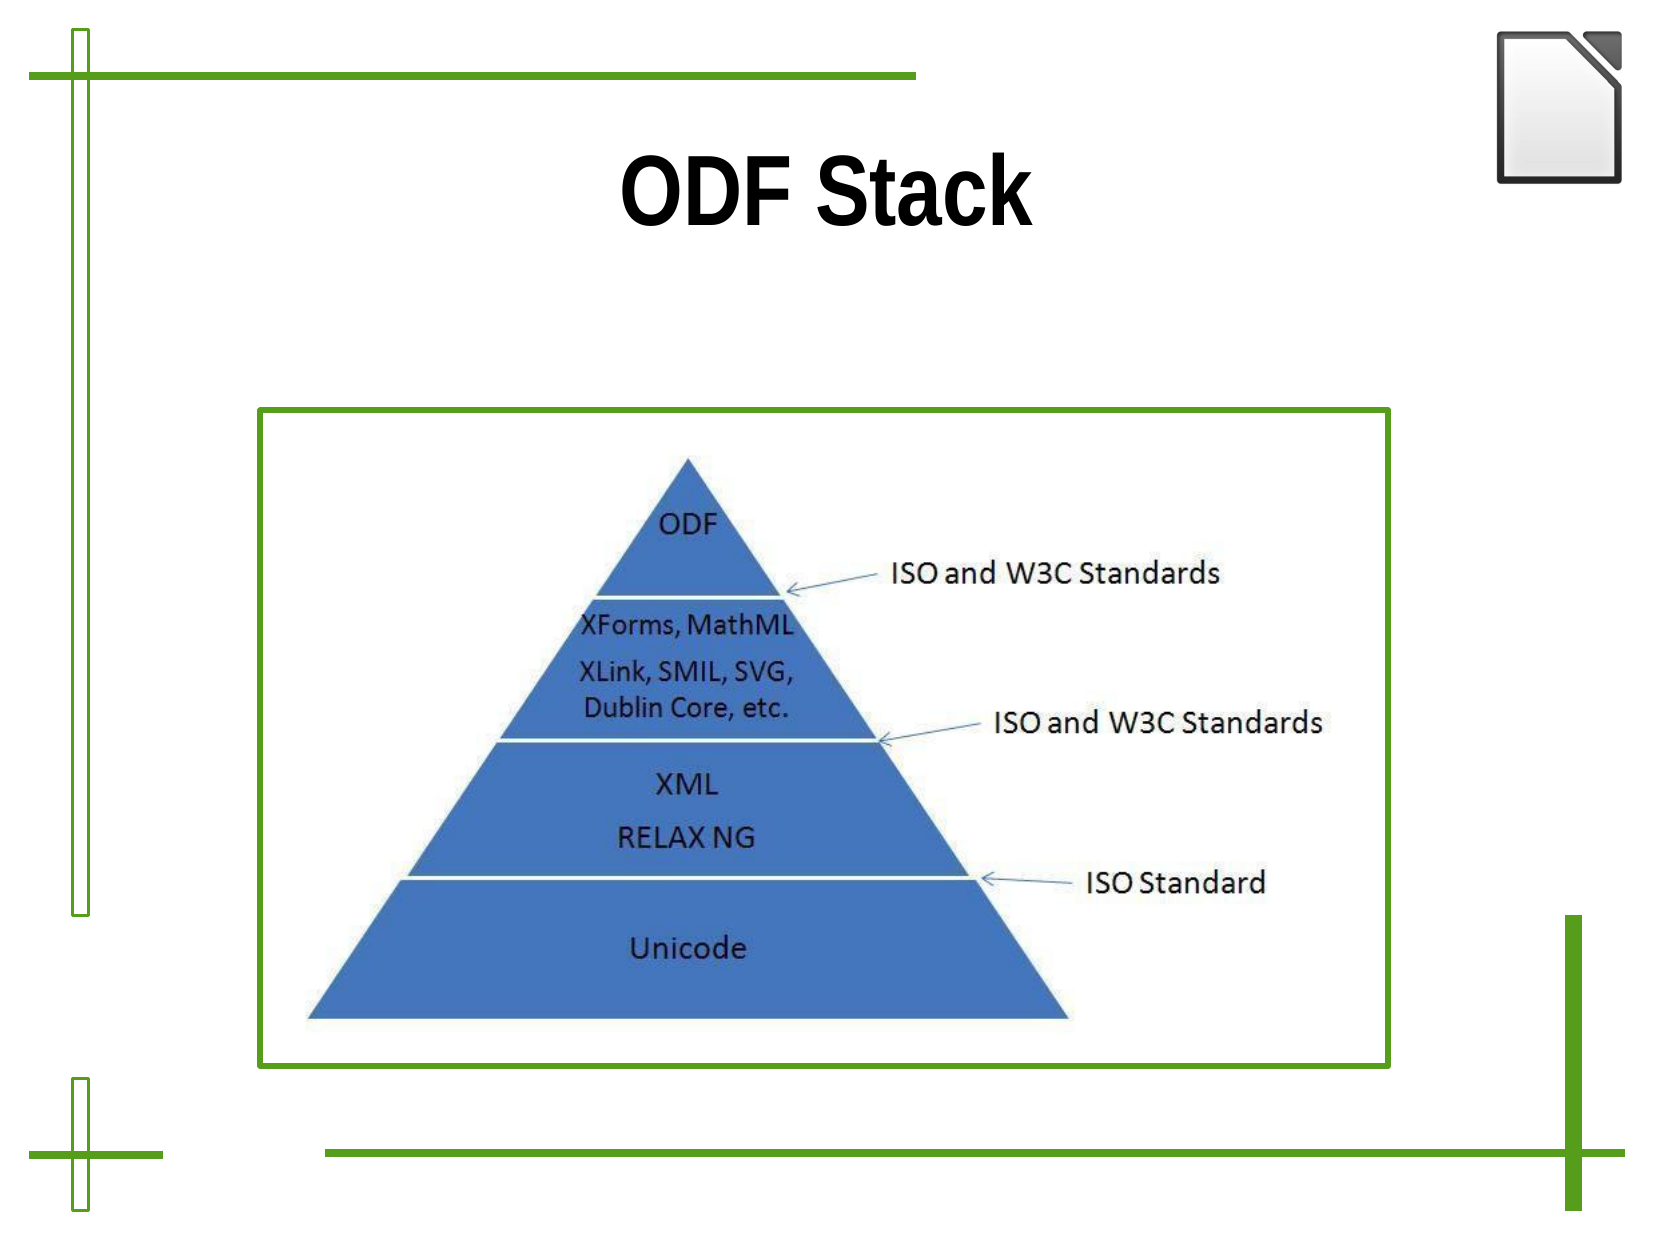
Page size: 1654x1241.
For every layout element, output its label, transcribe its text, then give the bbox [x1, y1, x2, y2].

title ODF Stack [118, 118, 1536, 260]
picture [1494, 29, 1624, 186]
picture [263, 413, 1386, 1063]
